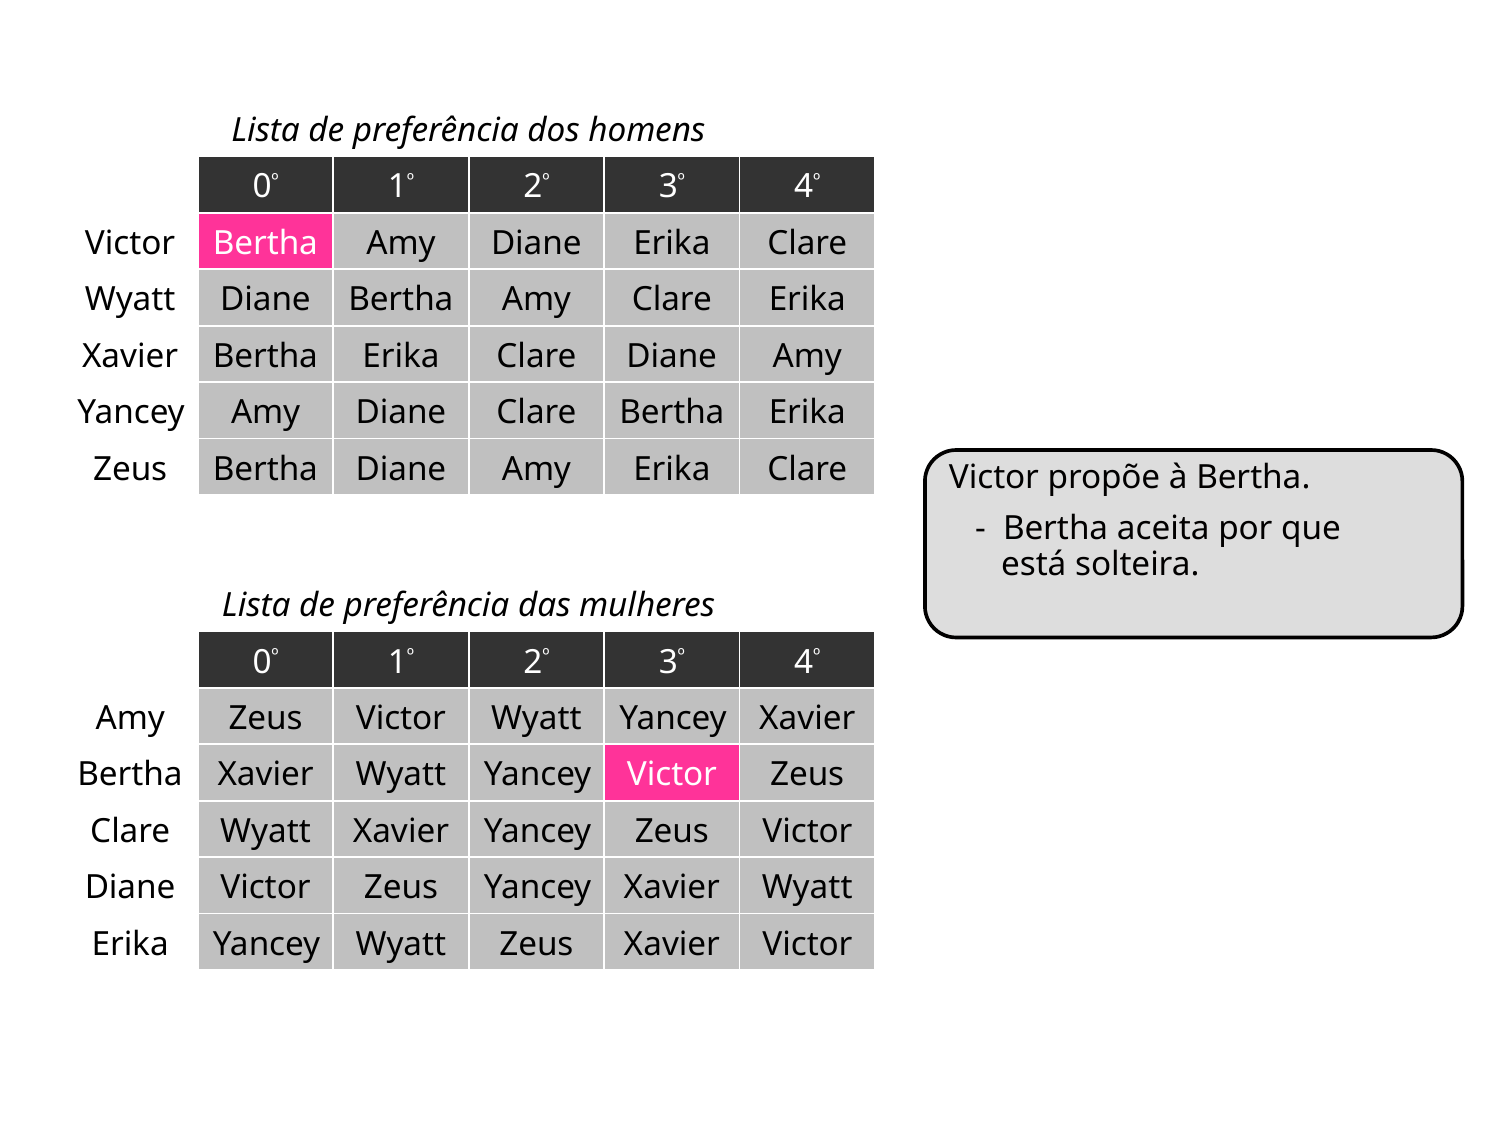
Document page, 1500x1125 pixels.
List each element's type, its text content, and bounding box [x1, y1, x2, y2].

text_box Bertha [197, 212, 334, 270]
text_box Victor propõe à Bertha. - Bertha aceita por que está solteira. [924, 450, 1463, 638]
text_box Victor [604, 744, 740, 801]
